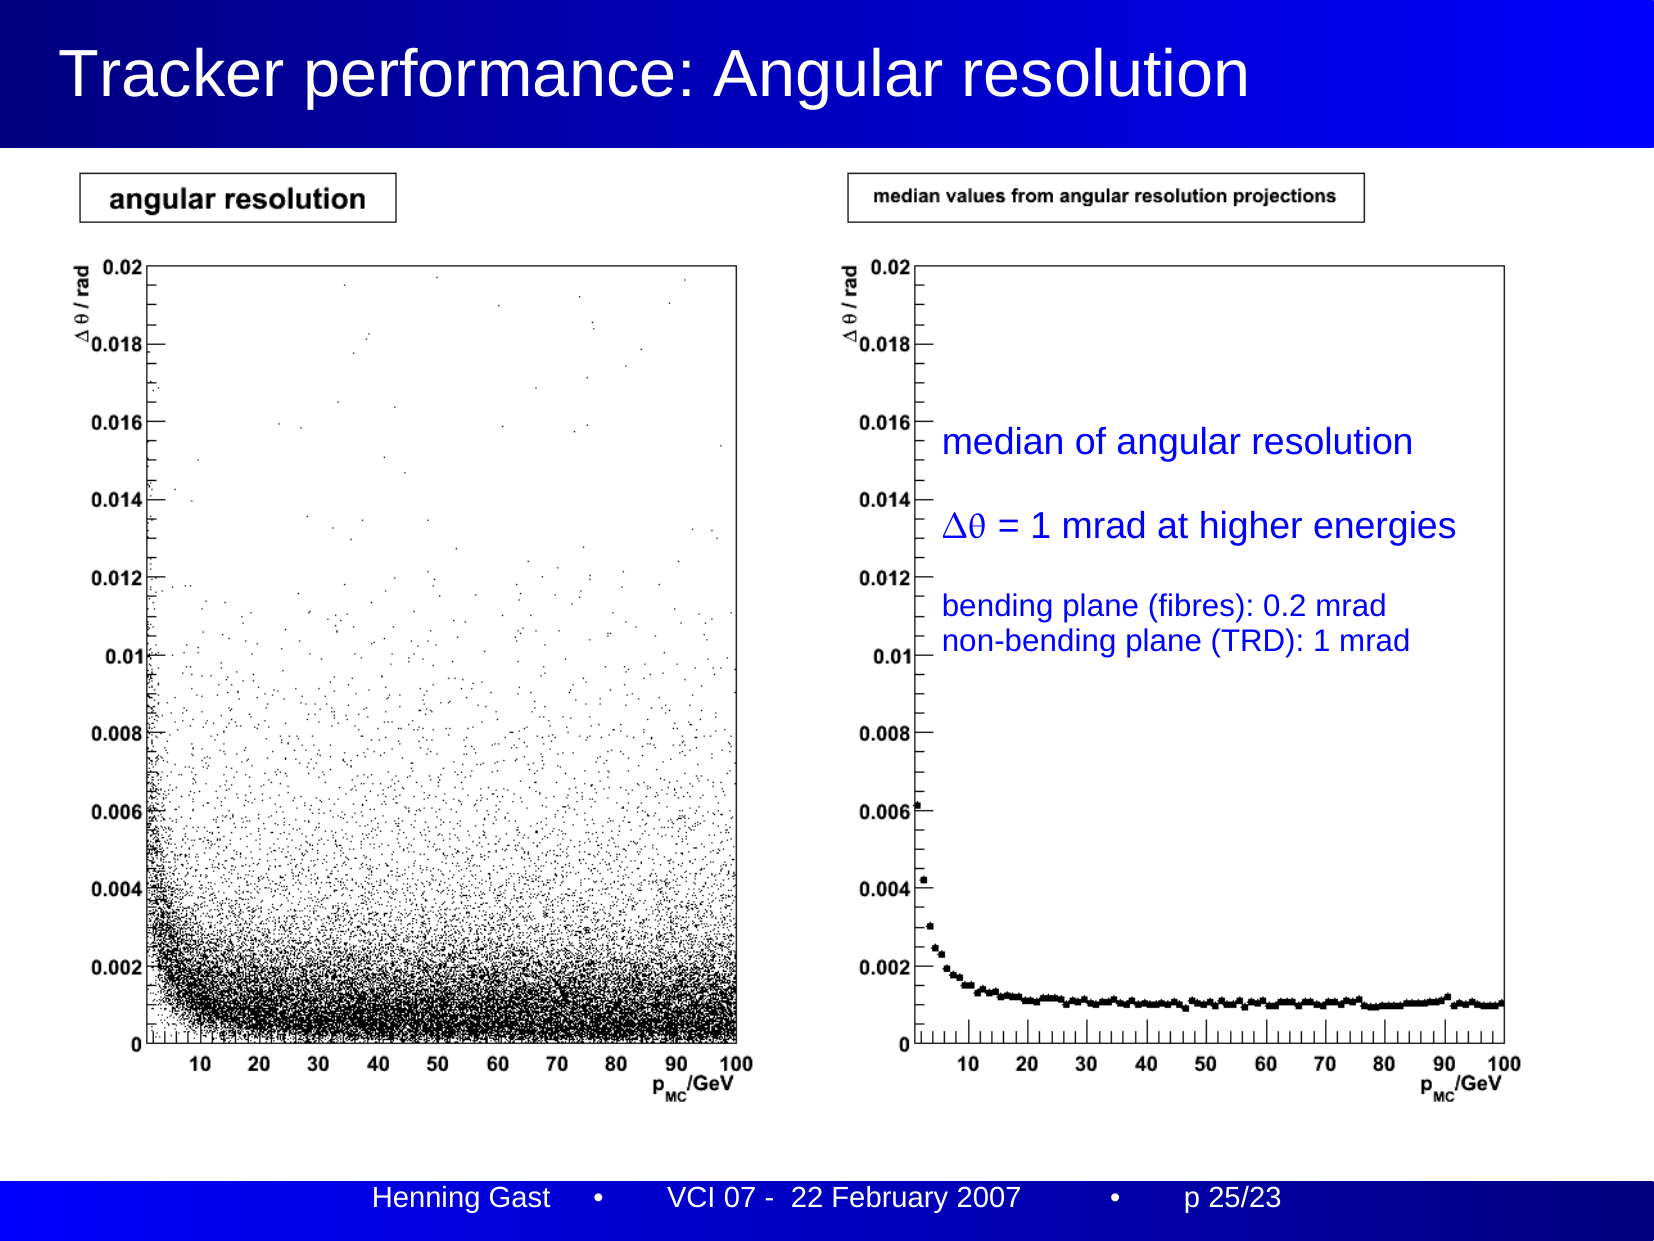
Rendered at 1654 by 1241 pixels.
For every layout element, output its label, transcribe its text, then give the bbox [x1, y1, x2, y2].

text_box median of angular resolution  = 1 mrad at higher energies bending plane (fibres): 0.2 mrad non-bending plane (TRD): 1 mrad [927, 413, 1520, 745]
title Tracker performance: Angular resolution [0, 0, 1654, 148]
picture [59, 160, 1595, 1152]
